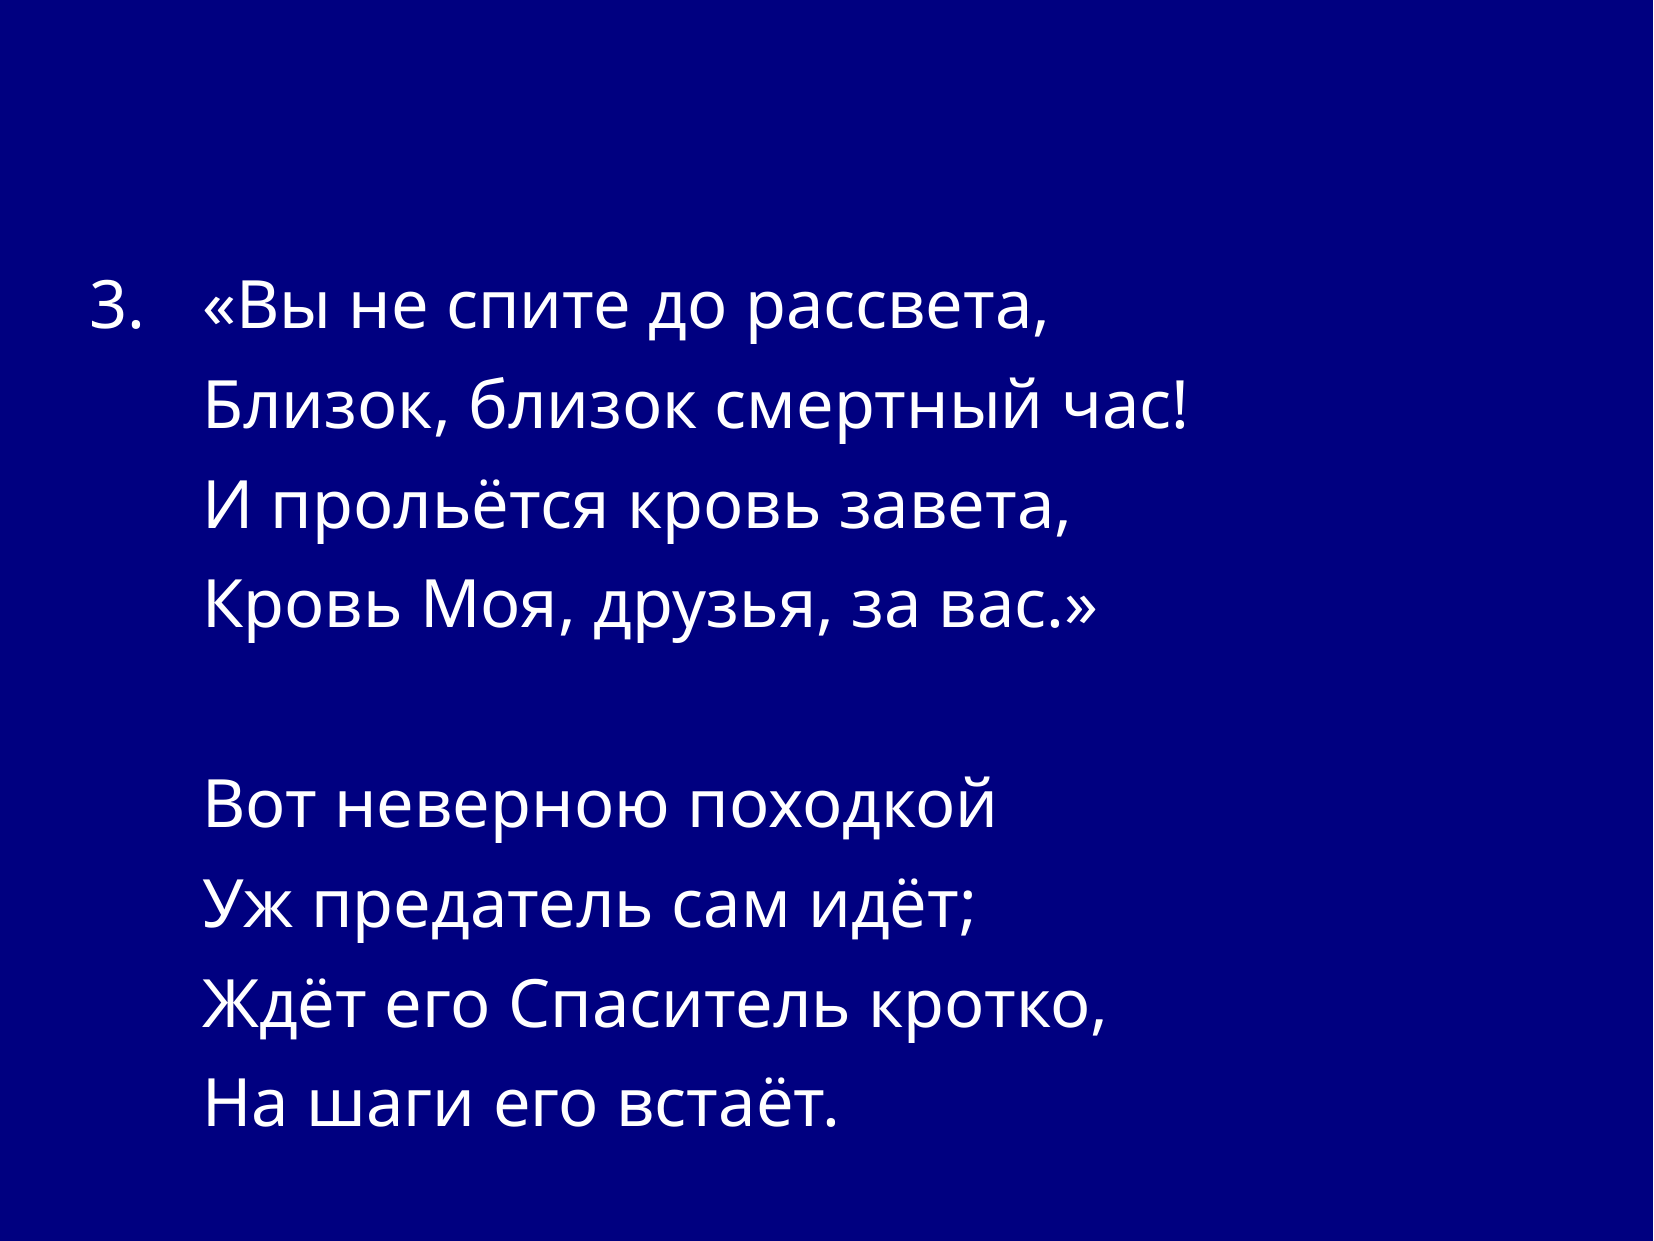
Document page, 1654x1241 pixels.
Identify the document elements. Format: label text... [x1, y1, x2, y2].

text_box 3. «Вы не спите до рассвета, Близок, близок смертный час! И прольётся кровь завета, Кровь Моя, друзья, за вас.» Вот неверною походкой Уж предатель сам идёт; Ждёт его Спаситель кротко, На шаги его встаёт. [75, 150, 1576, 1163]
